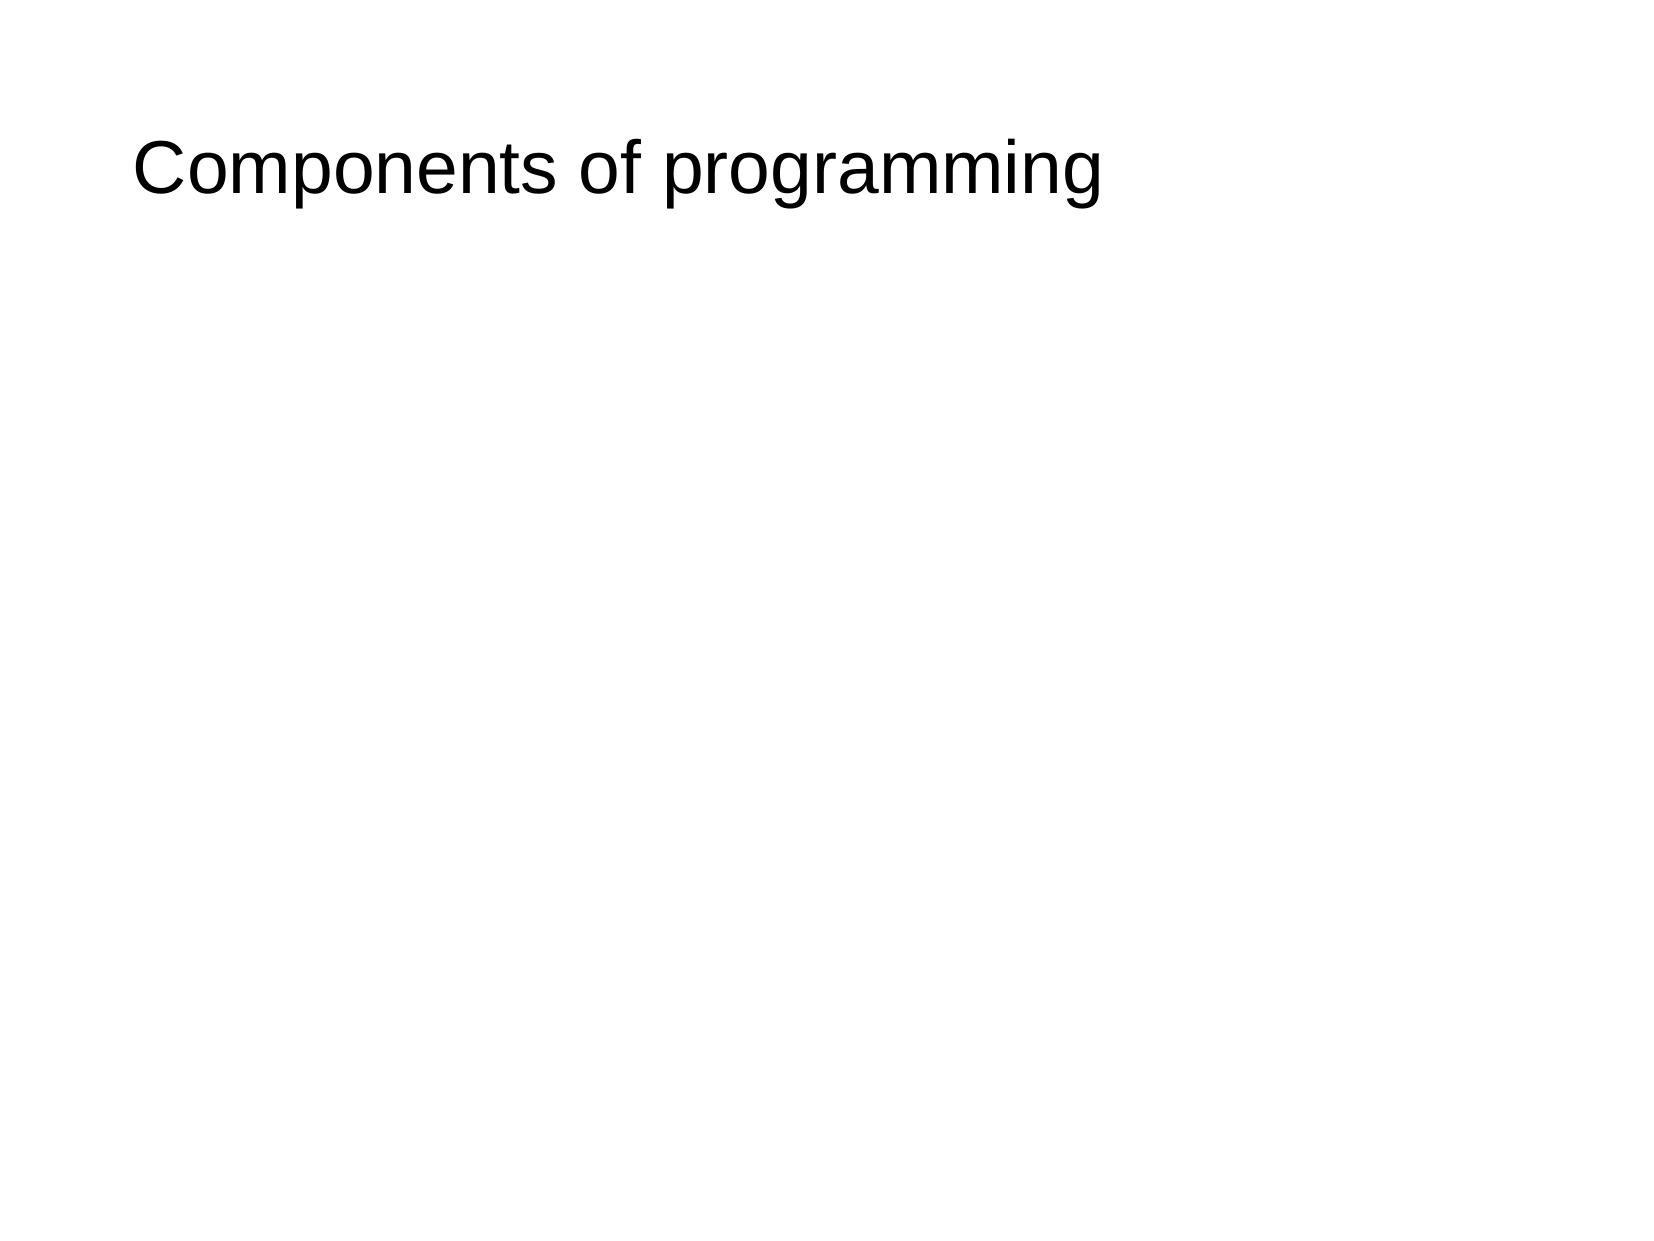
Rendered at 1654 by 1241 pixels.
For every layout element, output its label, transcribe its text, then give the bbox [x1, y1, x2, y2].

text_box Components of programming [118, 118, 1565, 217]
